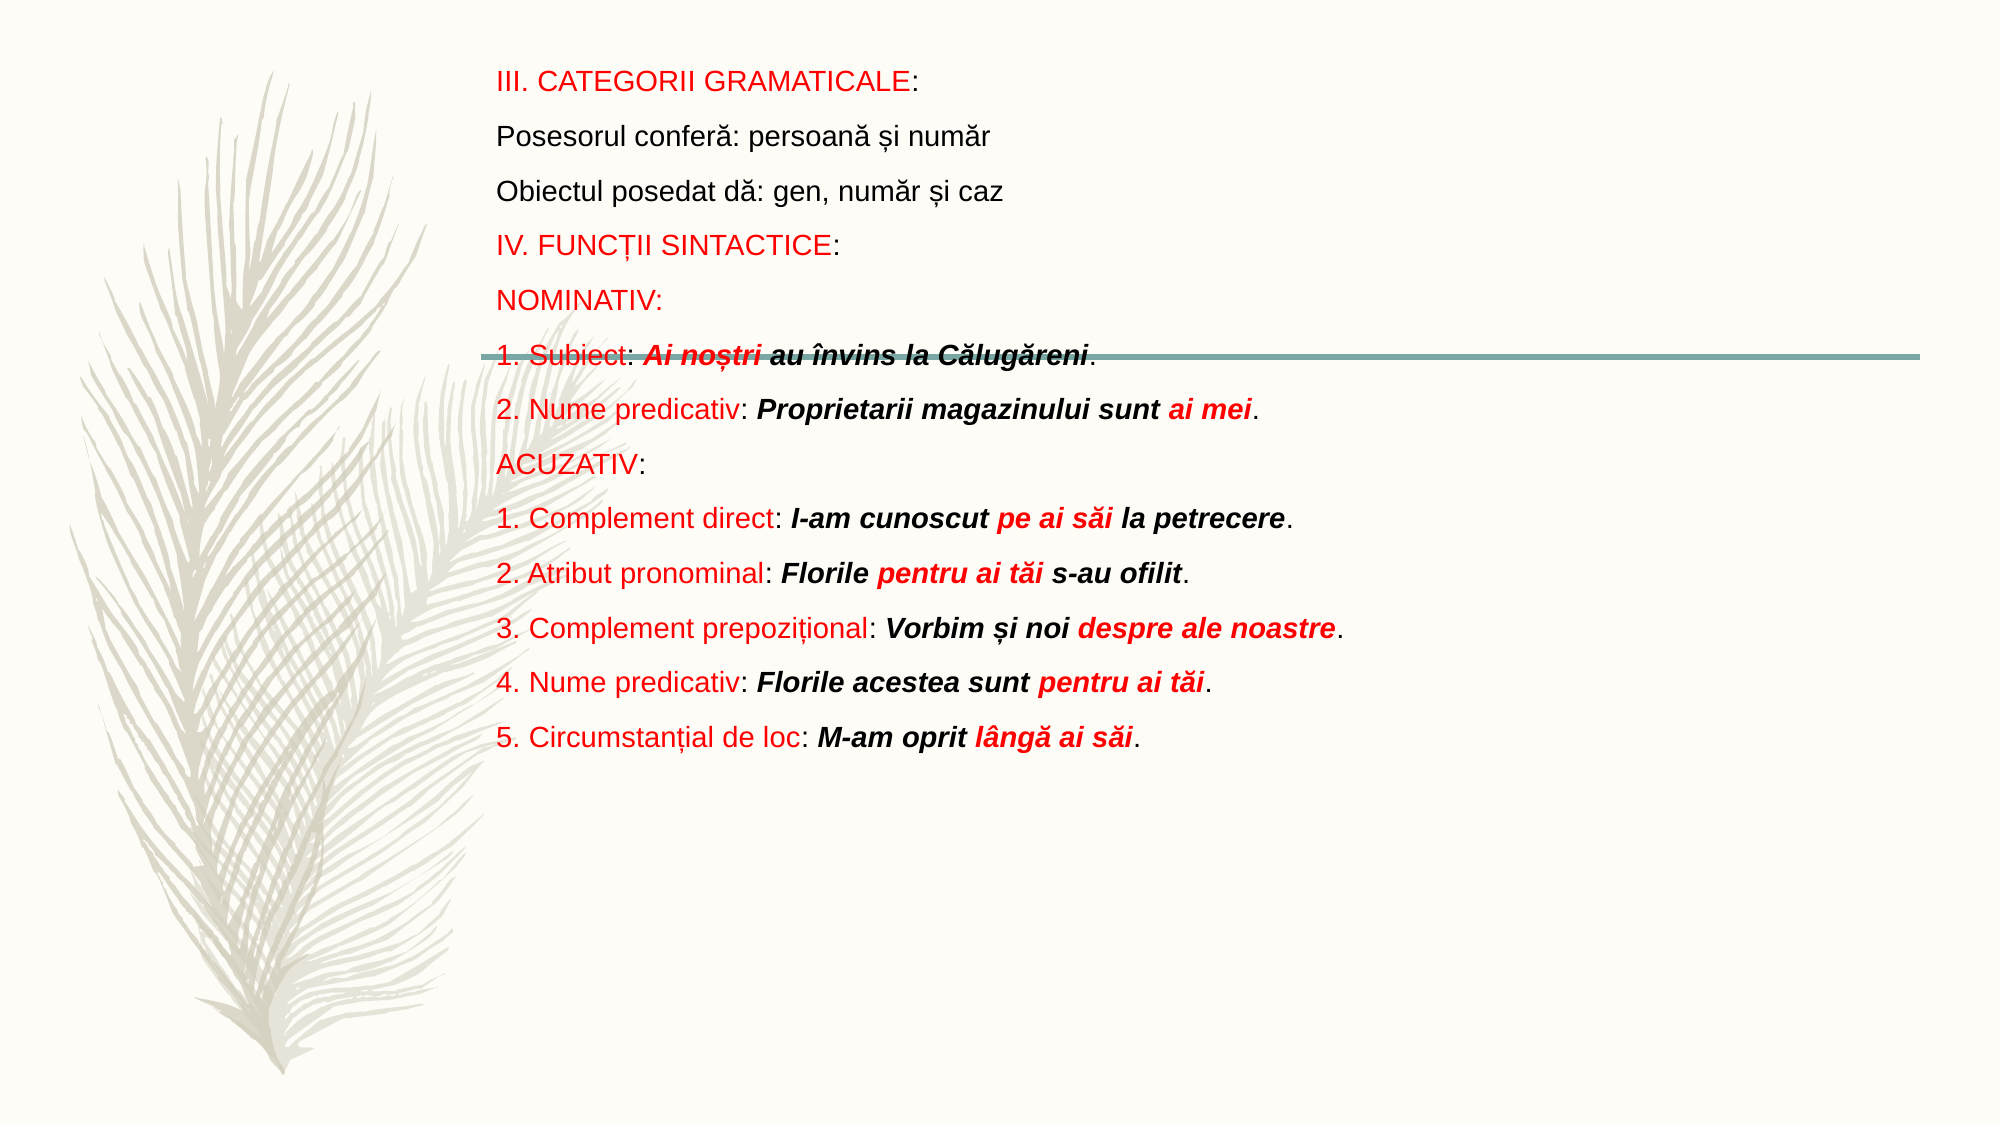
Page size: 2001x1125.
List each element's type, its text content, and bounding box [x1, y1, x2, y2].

list III. CATEGORII GRAMATICALE: Posesorul conferă: persoană și număr Obiectul posedat dă: gen, număr și caz IV. FUNCȚII SINTACTICE: NOMINATIV: 1. Subiect: Ai noștri au învins la Călugăreni. 2. Nume predicativ: Proprietarii magazinului sunt ai mei. ACUZATIV: 1. Complement direct: I-am cunoscut pe ai săi la petrecere. 2. Atribut pronominal: Florile pentru ai tăi s-au ofilit. 3. Complement prepozițional: Vorbim și noi despre ale noastre. 4. Nume predicativ: Florile acestea sunt pentru ai tăi. 5. Circumstanțial de loc: M-am oprit lângă ai săi. [481, 54, 1920, 999]
